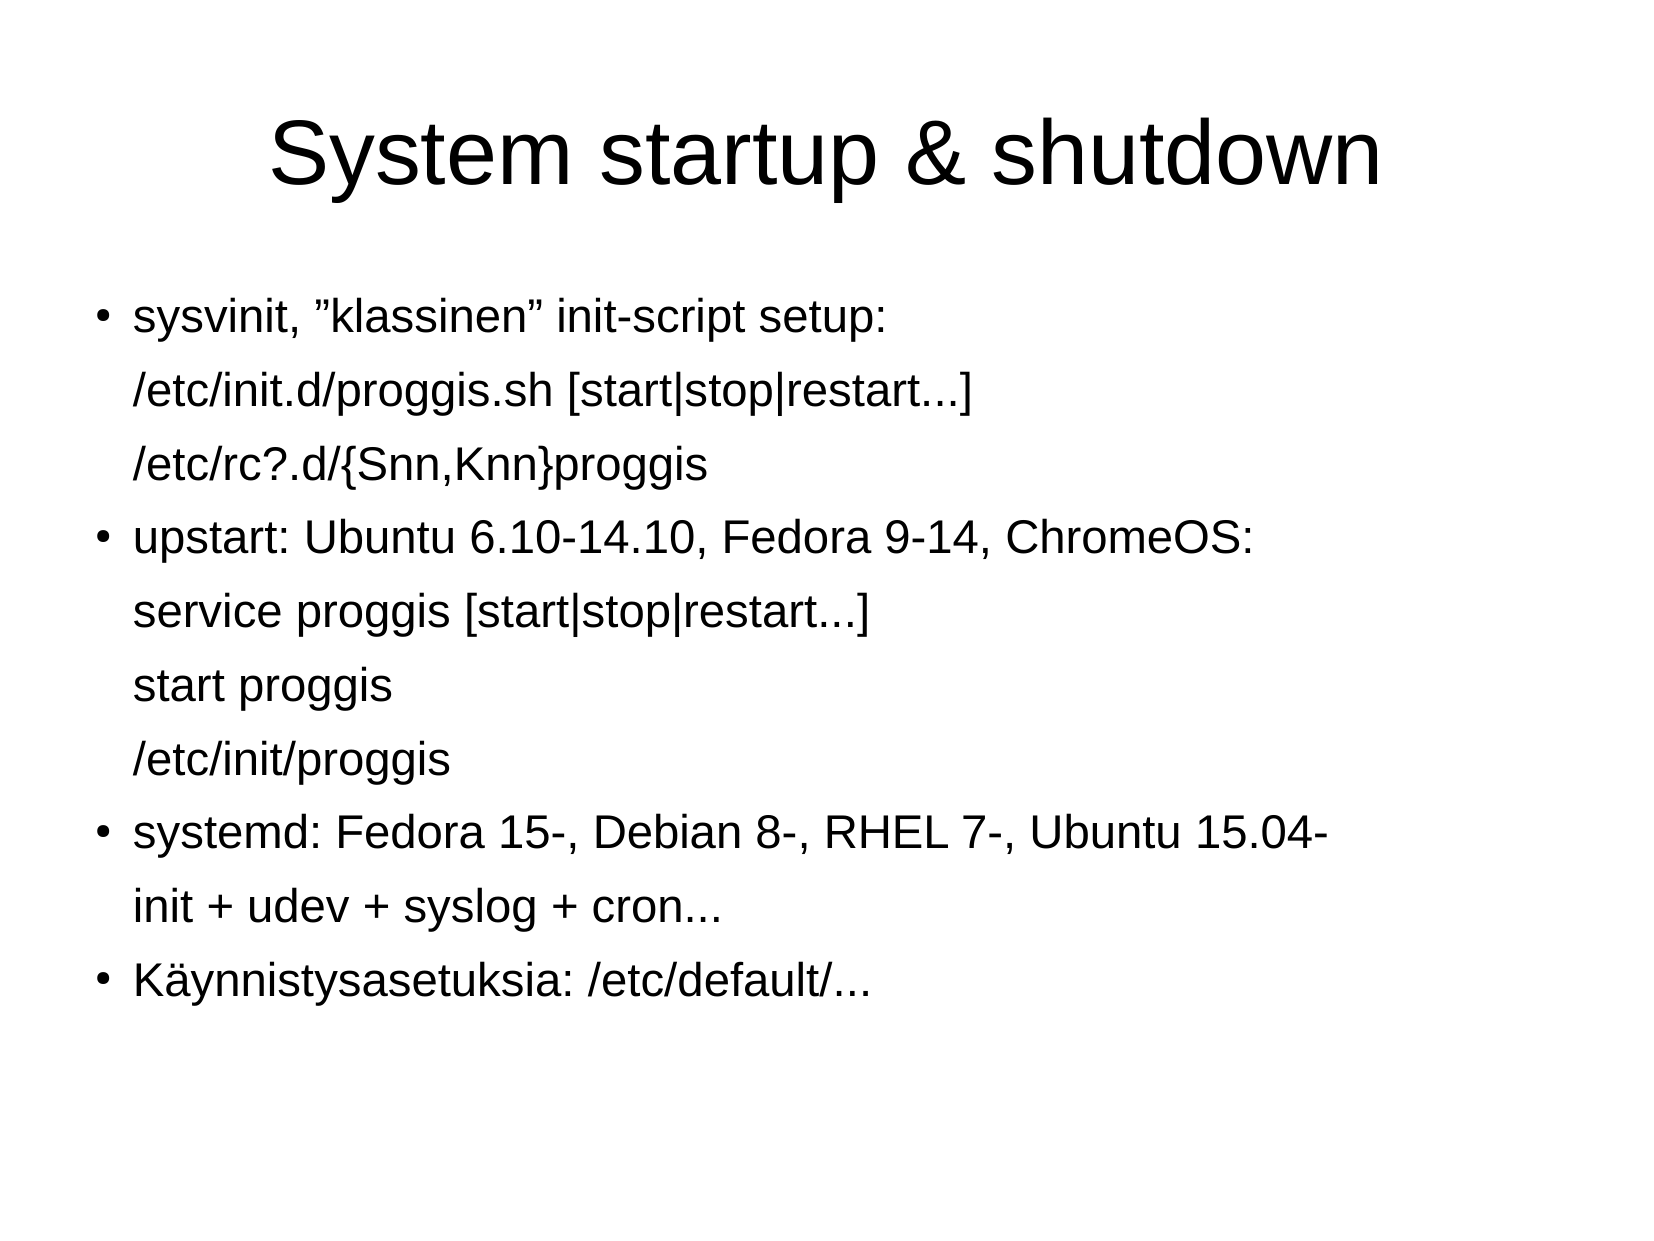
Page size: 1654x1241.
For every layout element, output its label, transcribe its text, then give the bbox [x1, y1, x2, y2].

list sysvinit, ”klassinen” init-script setup: /etc/init.d/proggis.sh [start|stop|restart...] /etc/rc?.d/{Snn,Knn}proggis upstart: Ubuntu 6.10-14.10, Fedora 9-14, ChromeOS: service proggis [start|stop|restart...] start proggis /etc/init/proggis systemd: Fedora 15-, Debian 8-, RHEL 7-, Ubuntu 15.04- init + udev + syslog + cron... Käynnistysasetuksia: /etc/default/... [82, 290, 1571, 1010]
title System startup & shutdown [82, 49, 1571, 257]
